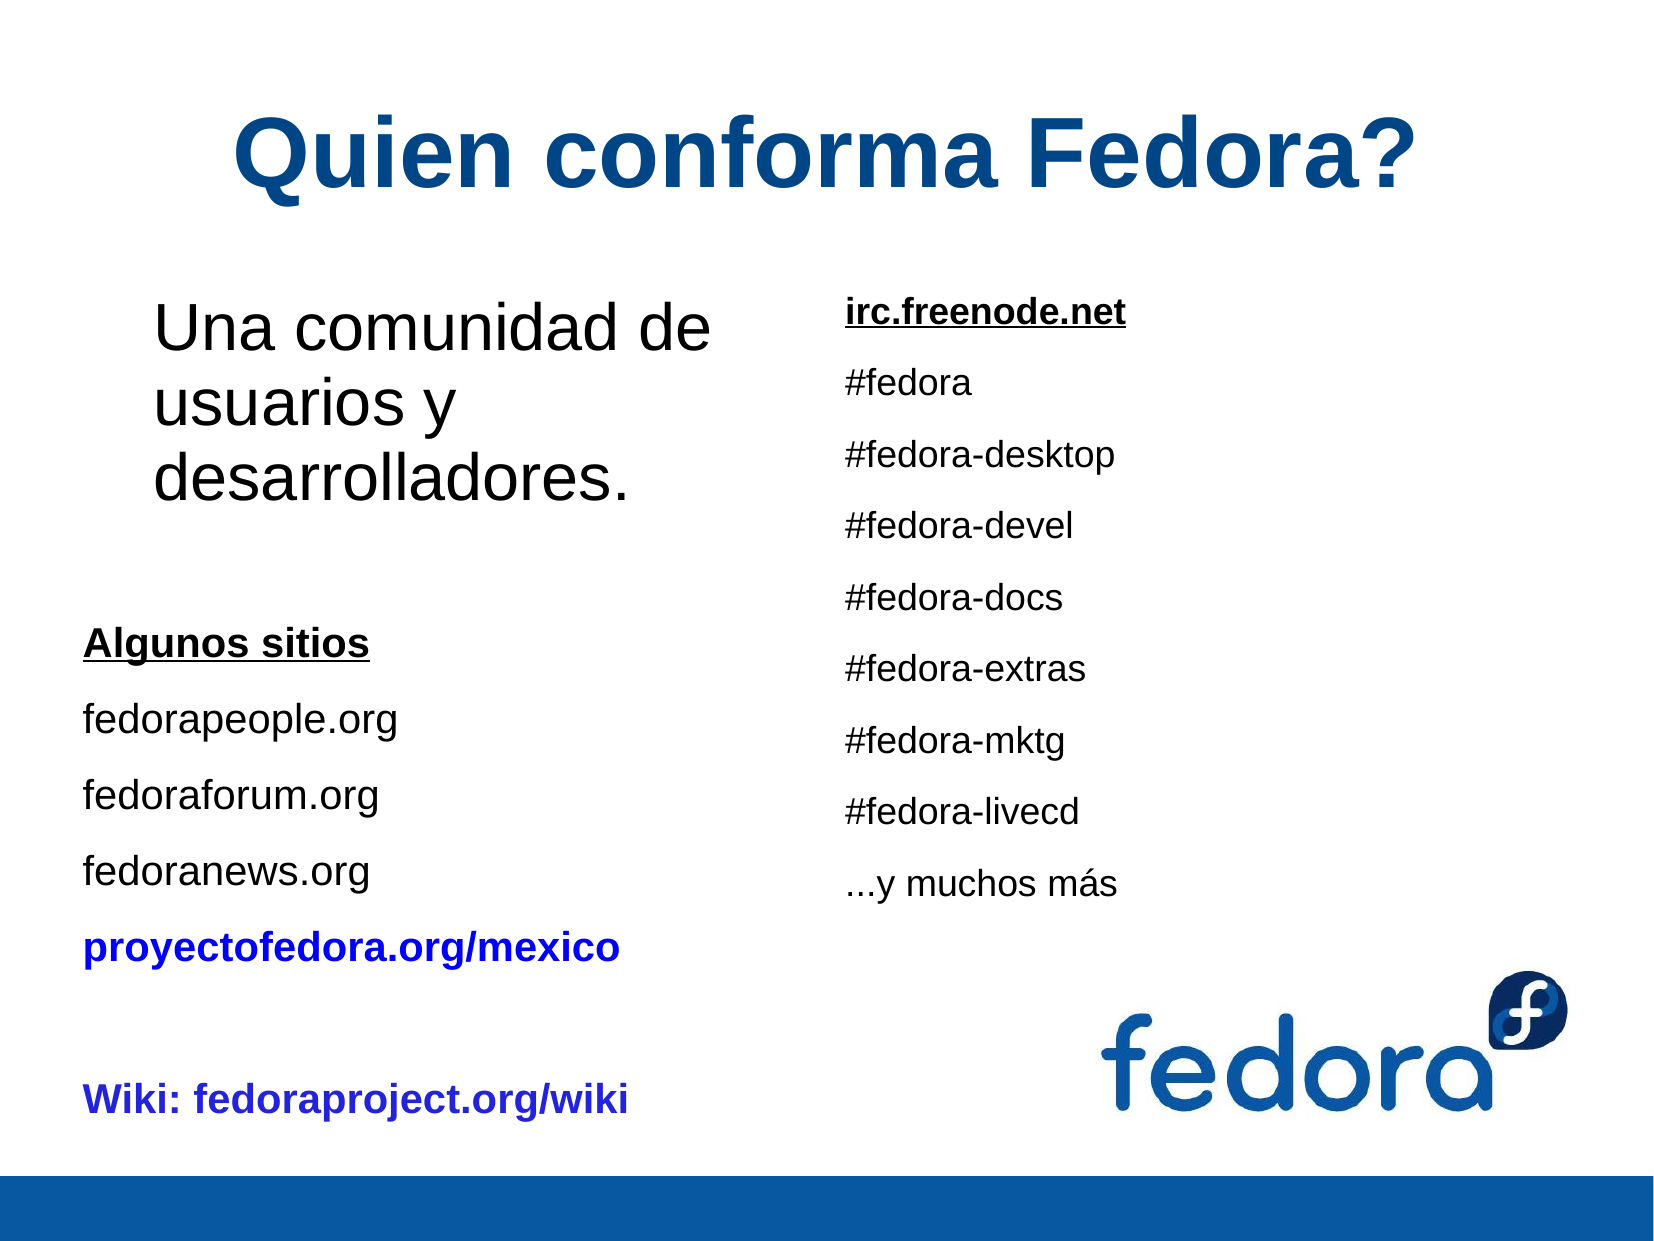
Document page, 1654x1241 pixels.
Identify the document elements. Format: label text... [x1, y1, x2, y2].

picture [0, 1176, 1654, 1241]
list Una comunidad de usuarios y desarrolladores. Algunos sitios fedorapeople.org fedoraforum.org fedoranews.org proyectofedora.org/mexico Wiki: fedoraproject.org/wiki [82, 290, 809, 1123]
list irc.freenode.net #fedora #fedora-desktop #fedora-devel #fedora-docs #fedora-extras #fedora-mktg #fedora-livecd ...y muchos más [845, 290, 1572, 1094]
picture [1087, 958, 1576, 1125]
title Quien conforma Fedora? [82, 49, 1571, 257]
